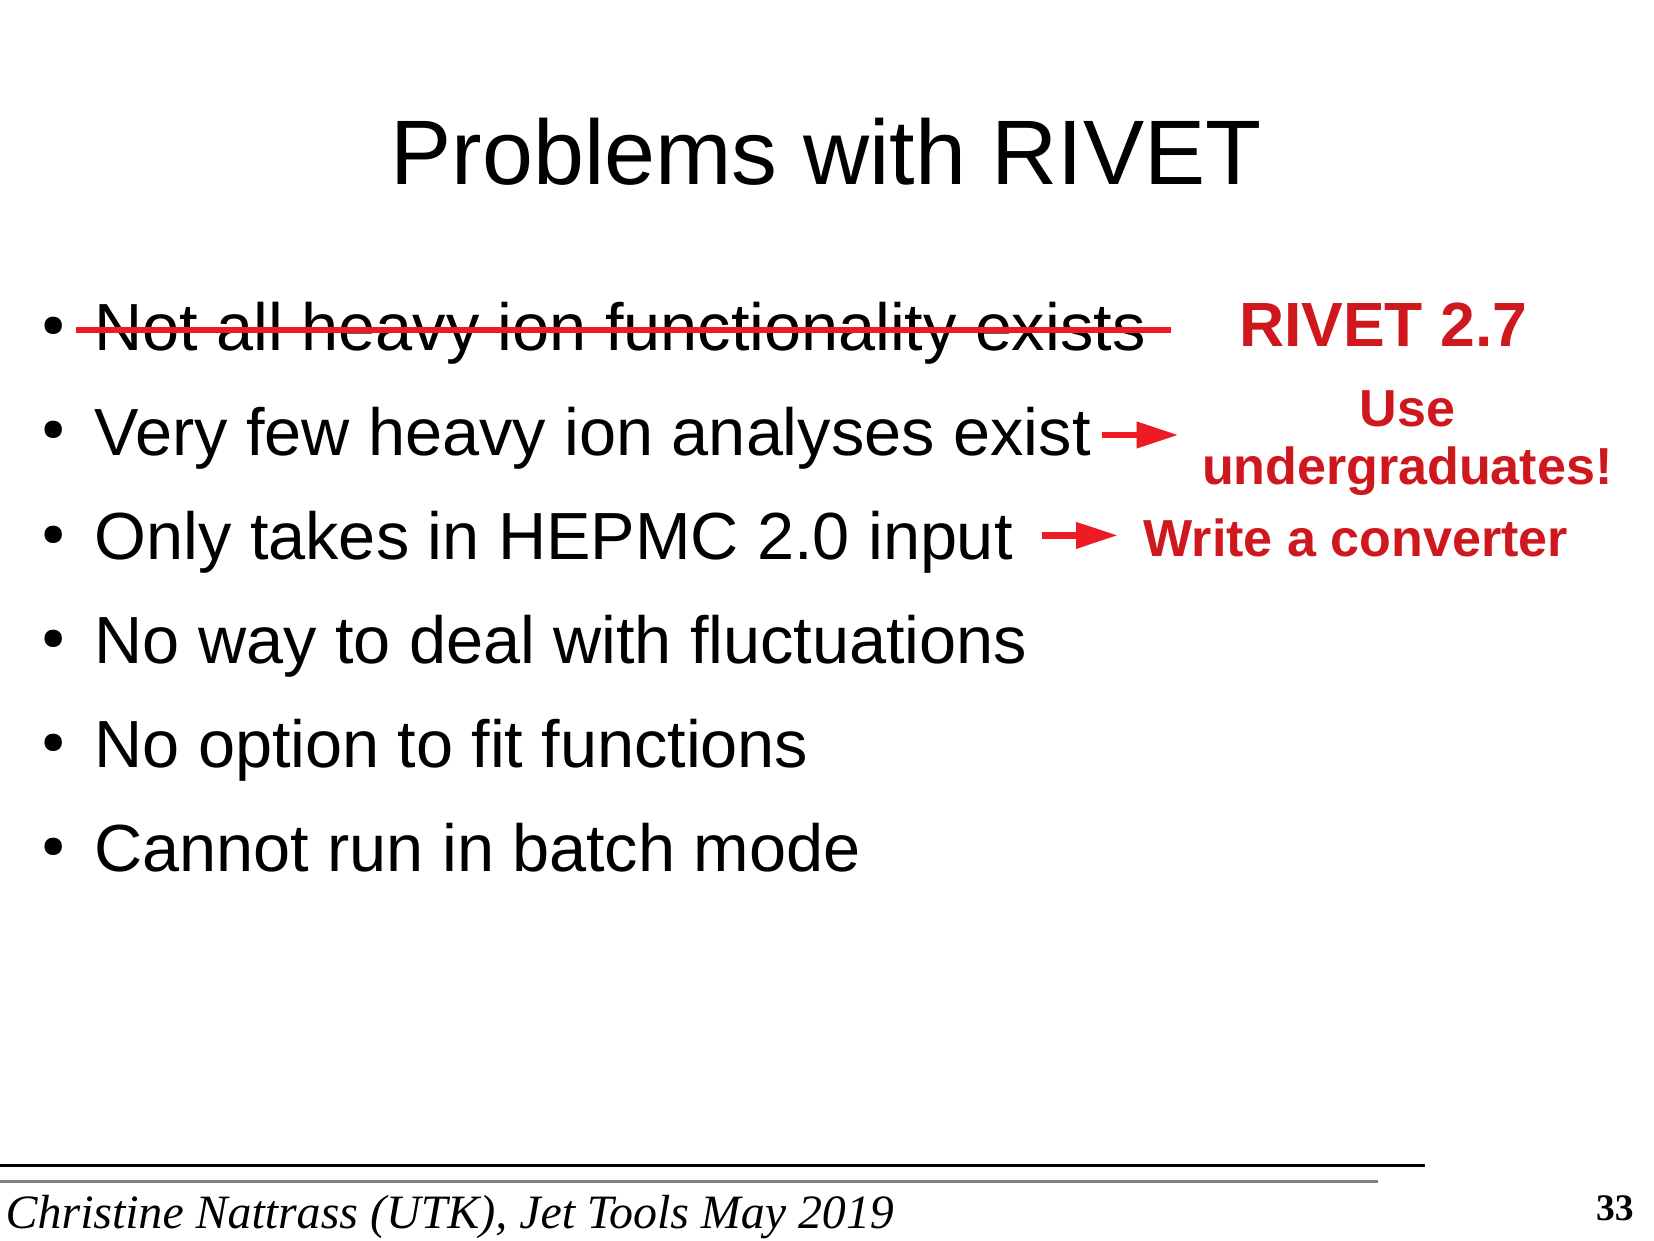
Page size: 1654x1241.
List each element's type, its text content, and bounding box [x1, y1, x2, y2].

text_box Write a converter [1099, 501, 1614, 575]
text_box Use undergraduates! [1182, 371, 1633, 596]
title Problems with RIVET [82, 49, 1571, 257]
list Not all heavy ion functionality exists Very few heavy ion analyses exist Only takes in HEPMC 2.0 input No way to deal with fluctuations No option to fit functions Cannot run in batch mode [23, 290, 1479, 1010]
text_box RIVET 2.7 [1224, 282, 1555, 367]
